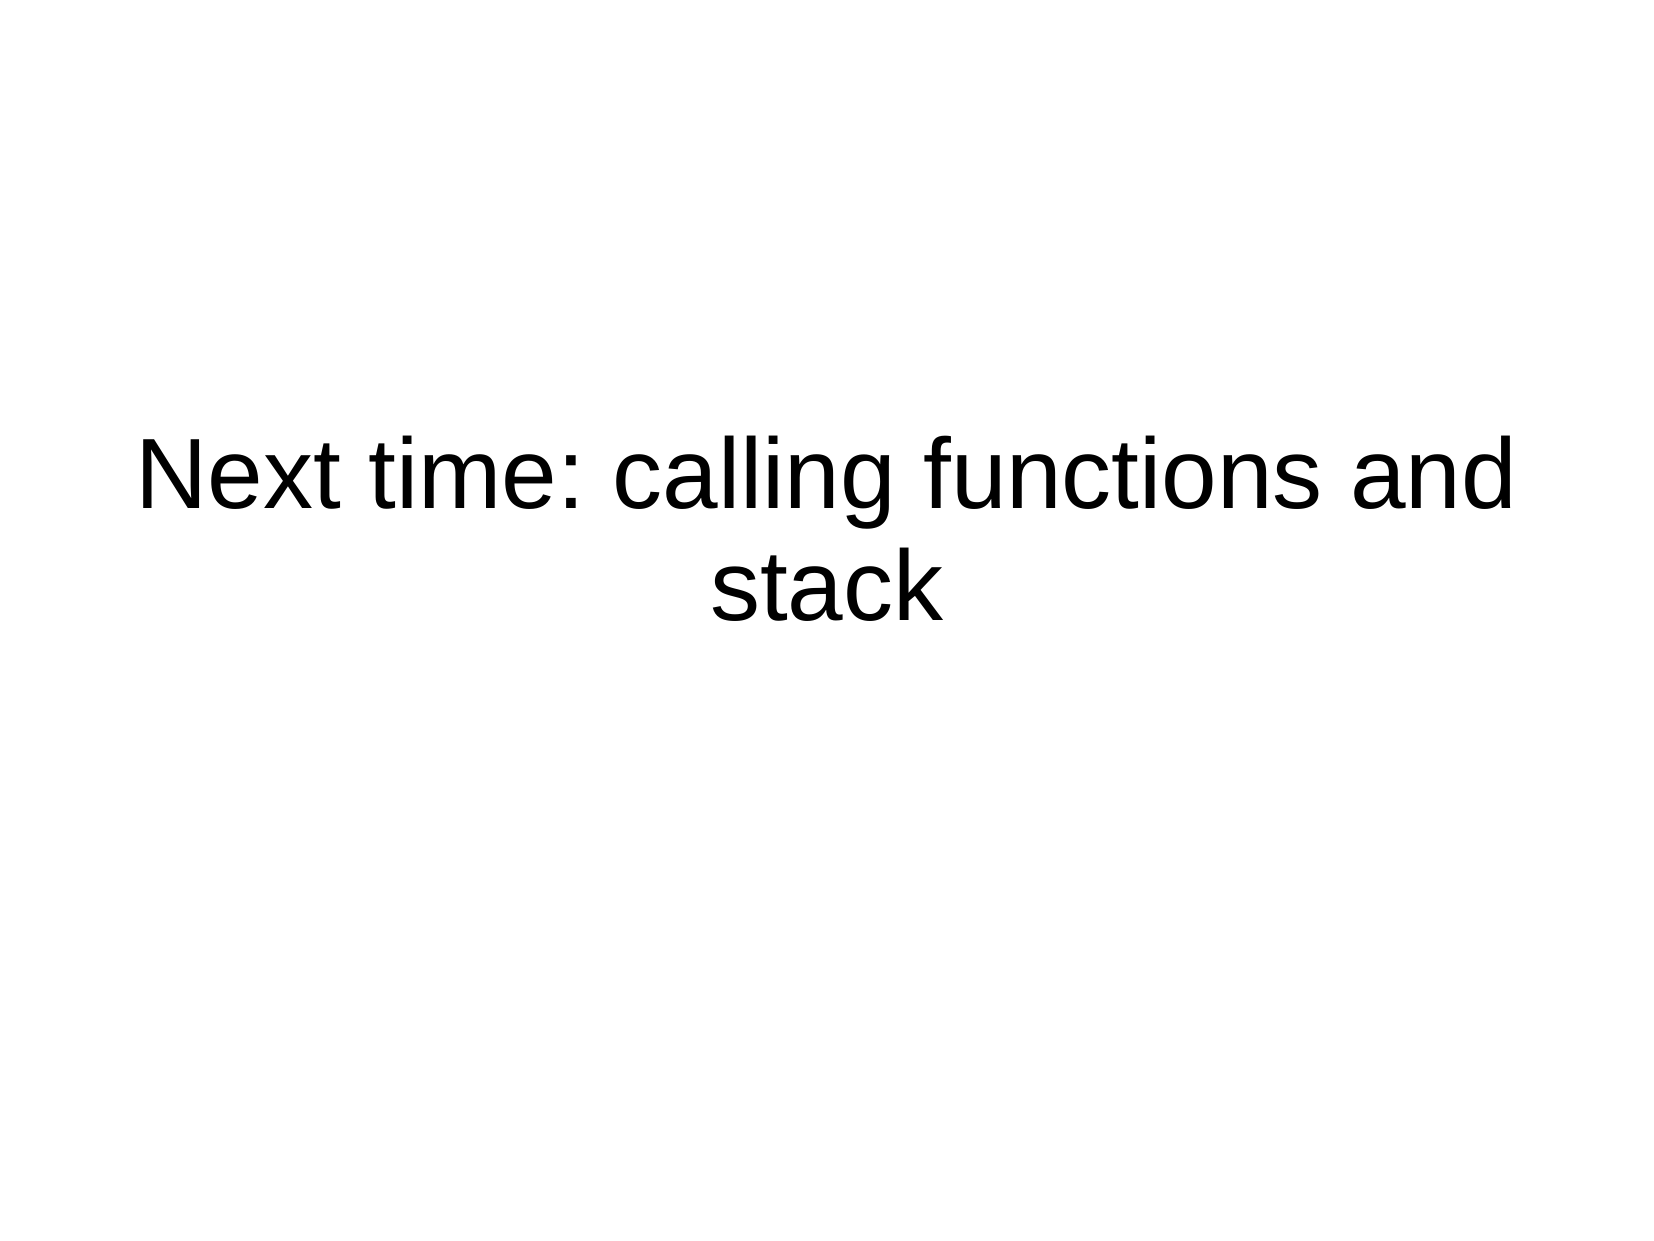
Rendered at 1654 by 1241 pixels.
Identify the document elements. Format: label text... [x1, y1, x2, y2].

subtitle Next time: calling functions and stack [82, 49, 1571, 1010]
